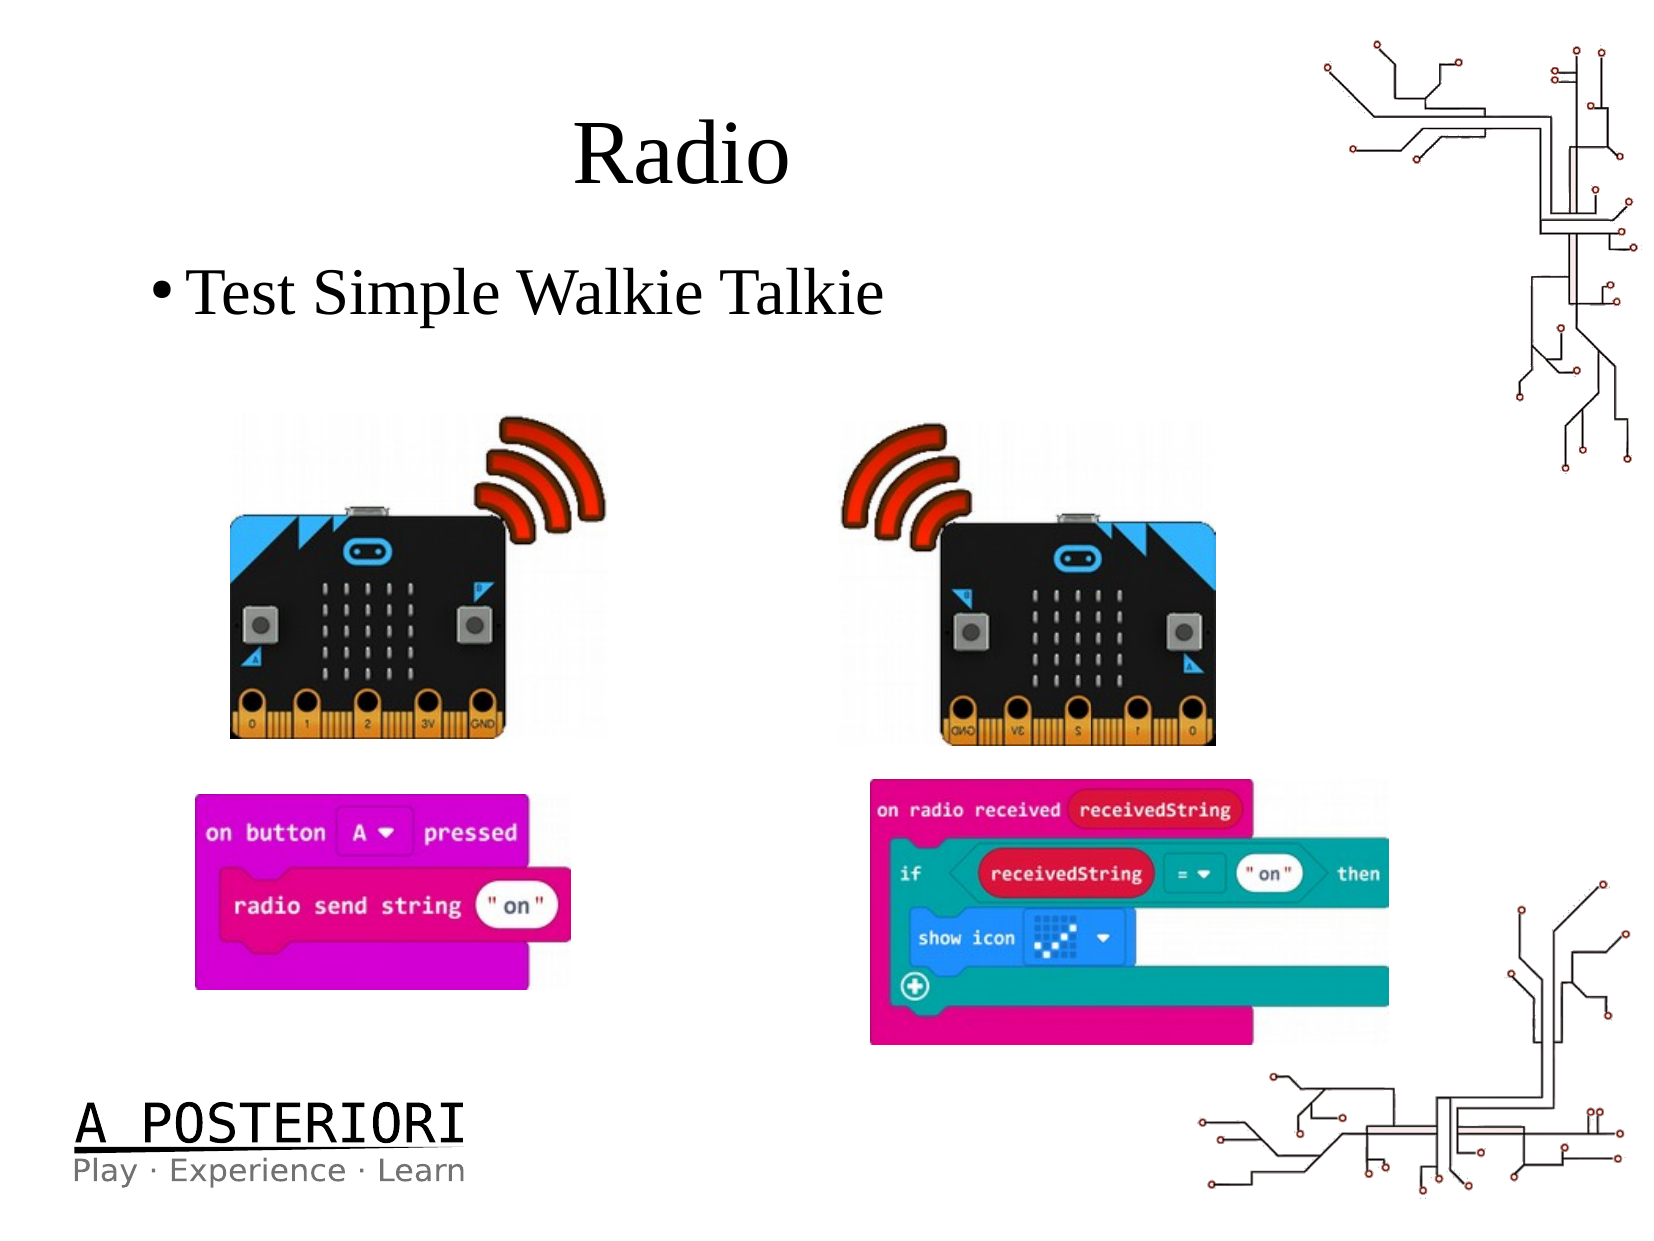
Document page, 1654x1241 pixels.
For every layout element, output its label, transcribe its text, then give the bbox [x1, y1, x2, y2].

picture [1305, 35, 1643, 496]
picture [870, 779, 1636, 1201]
picture [73, 1101, 466, 1189]
picture [230, 413, 608, 739]
picture [195, 794, 571, 990]
picture [838, 420, 1216, 746]
subtitle Test Simple Walkie Talkie [150, 254, 1419, 991]
title Radio [70, 49, 1294, 257]
